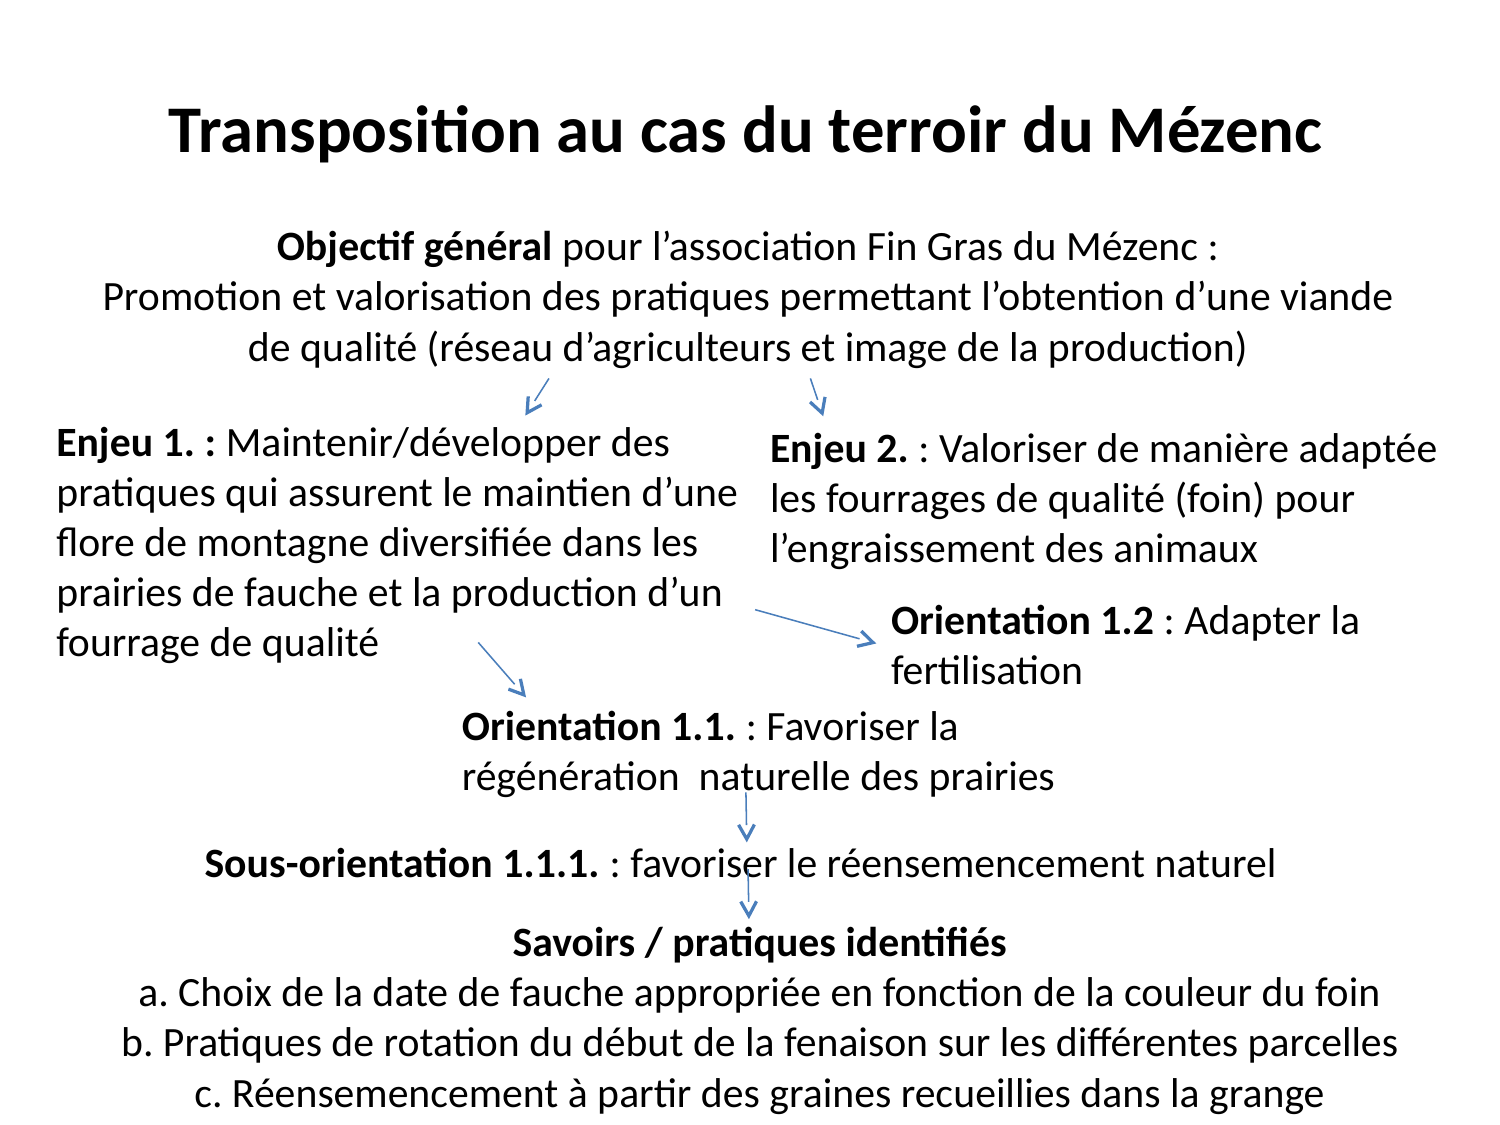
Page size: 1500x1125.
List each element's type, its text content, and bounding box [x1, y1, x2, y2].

text_box Orientation 1.1. : Favoriser la régénération naturelle des prairies [447, 691, 1093, 807]
text_box Orientation 1.2 : Adapter la fertilisation [876, 585, 1456, 701]
text_box Savoirs / pratiques identifiés a. Choix de la date de fauche appropriée en fonction de la couleur du foin b. Pratiques de rotation du début de la fenaison sur les différentes parcelles c. Réensemencement à partir des graines recueillies dans la grange [69, 907, 1451, 1123]
text_box Objectif général pour l’association Fin Gras du Mézenc : Promotion et valorisation des pratiques permettant l’obtention d’une viande de qualité (réseau d’agriculteurs et image de la production) [76, 211, 1420, 377]
text_box Sous-orientation 1.1.1. : favoriser le réensemencement naturel [168, 828, 1314, 894]
title Transposition au cas du terroir du Mézenc [71, 32, 1422, 220]
text_box Enjeu 2. : Valoriser de manière adaptée les fourrages de qualité (foin) pour l’engraissement des animaux [755, 413, 1500, 579]
list Enjeu 1. : Maintenir/développer des pratiques qui assurent le maintien d’une flore de montagne diversifiée dans les prairies de fauche et la production d’un fourrage de qualité [41, 407, 765, 657]
